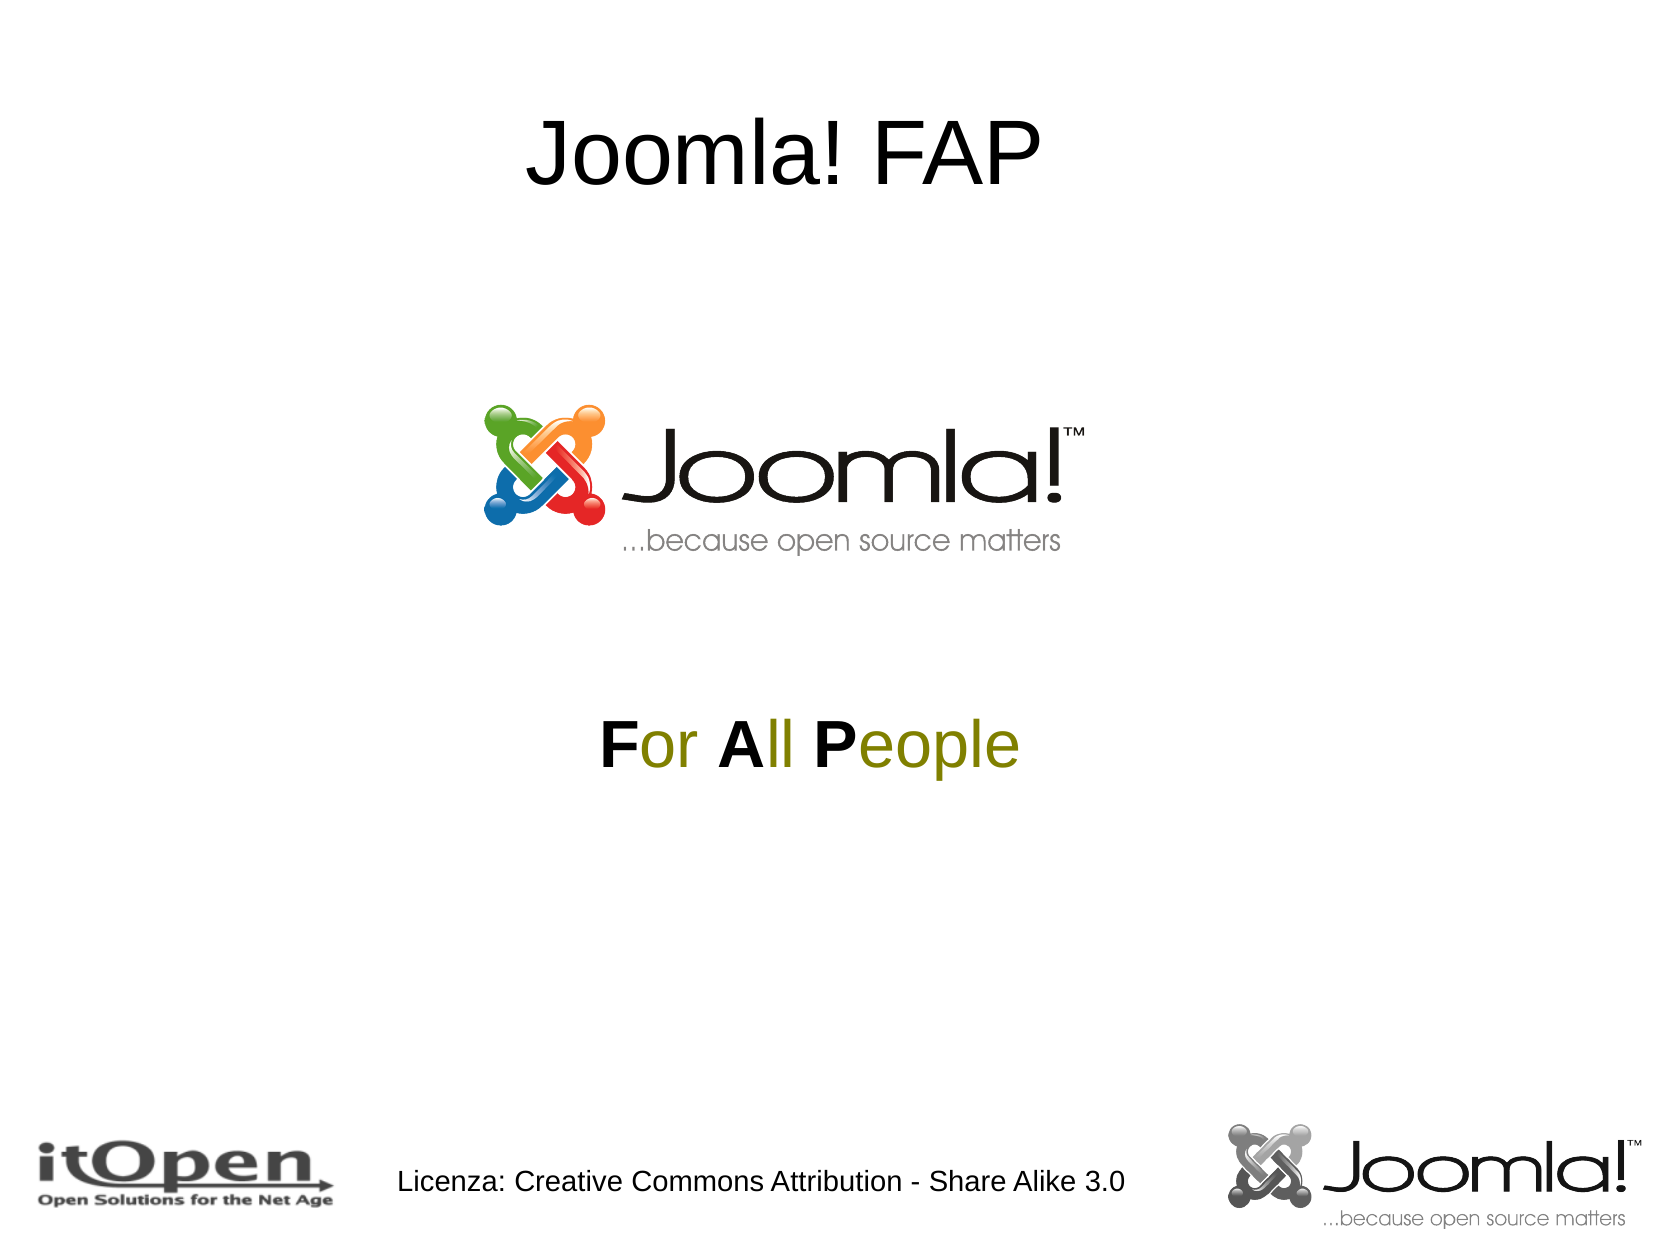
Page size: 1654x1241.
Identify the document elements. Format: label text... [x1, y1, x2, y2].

title Joomla! FAP [41, 49, 1530, 257]
list For All People [82, 290, 1538, 1010]
picture [484, 403, 1085, 556]
